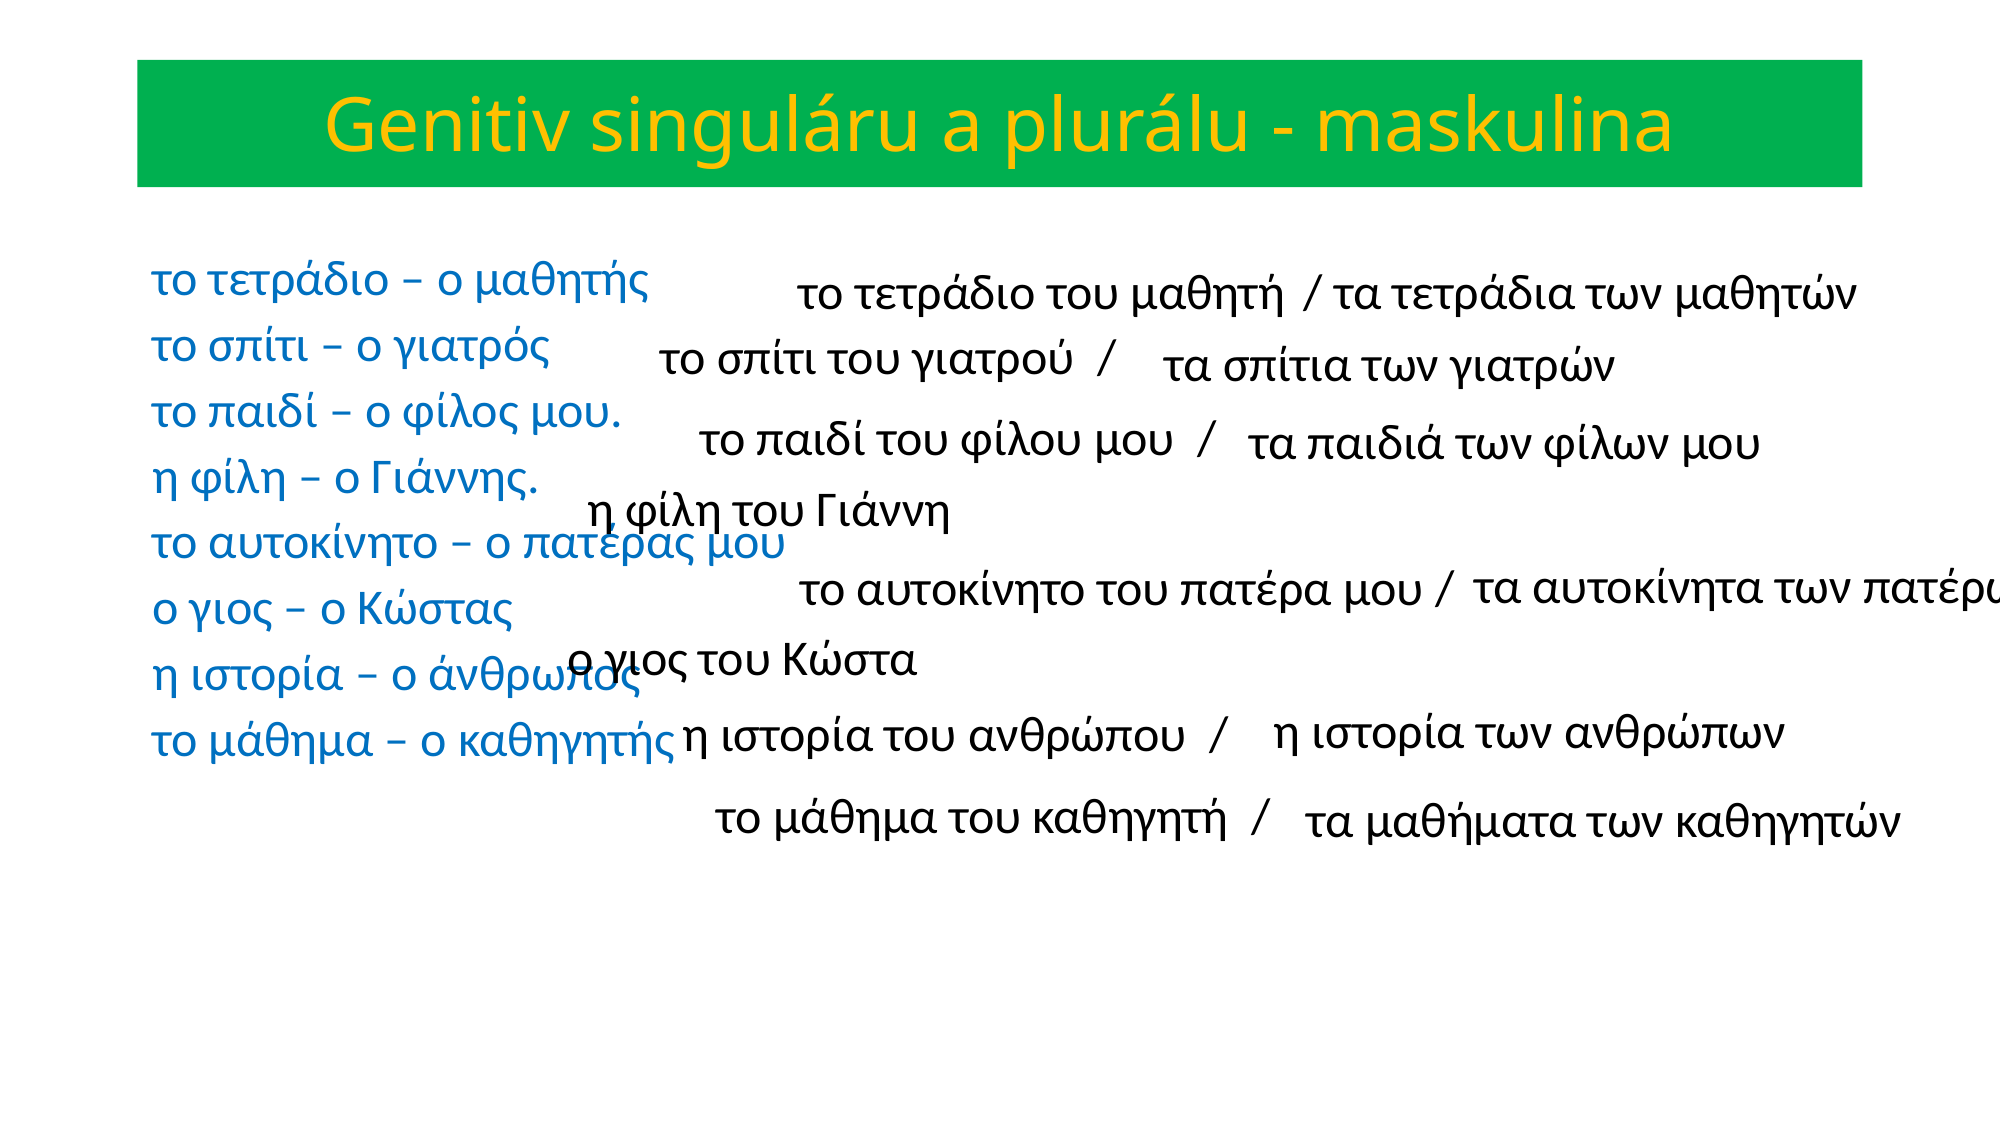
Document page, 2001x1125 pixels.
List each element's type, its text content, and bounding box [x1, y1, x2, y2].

text_box το παιδί του φίλου μου / [685, 397, 1249, 474]
text_box το σπίτι του γιατρού / [645, 317, 1137, 393]
text_box ο γιος του Κώστα [552, 617, 937, 694]
text_box τα σπίτια των γιατρών [1149, 323, 1637, 400]
text_box τα παιδιά των φίλων μου [1234, 402, 1783, 478]
list το τετράδιο – ο μαθητής το σπίτι – ο γιατρός το παιδί – ο φίλος μου. η φίλη – ο Γιάννης. το αυτοκίνητο – ο πατέρας μου ο γιος – ο Κώστας η ιστορία – ο άνθρωπος το μάθημα – ο καθηγητής [137, 252, 1863, 1014]
text_box η φίλη του Γιάννη [572, 468, 971, 545]
text_box τα αυτοκίνητα των πατέρων μας [1459, 545, 2000, 622]
text_box το αυτοκίνητο του πατέρα μου / [785, 547, 1473, 624]
text_box η ιστορία των ανθρώπων [1259, 691, 1807, 768]
text_box τα μαθήματα των καθηγητών [1291, 779, 1924, 856]
text_box το τετράδιο του μαθητή [784, 252, 1288, 328]
text_box / τα τετράδια των μαθητών [1288, 252, 1953, 328]
text_box η ιστορία του ανθρώπου / [667, 693, 1250, 770]
title Genitiv singuláru a plurálu - maskulina [137, 59, 1863, 188]
text_box το μάθημα του καθηγητή / [701, 775, 1292, 852]
